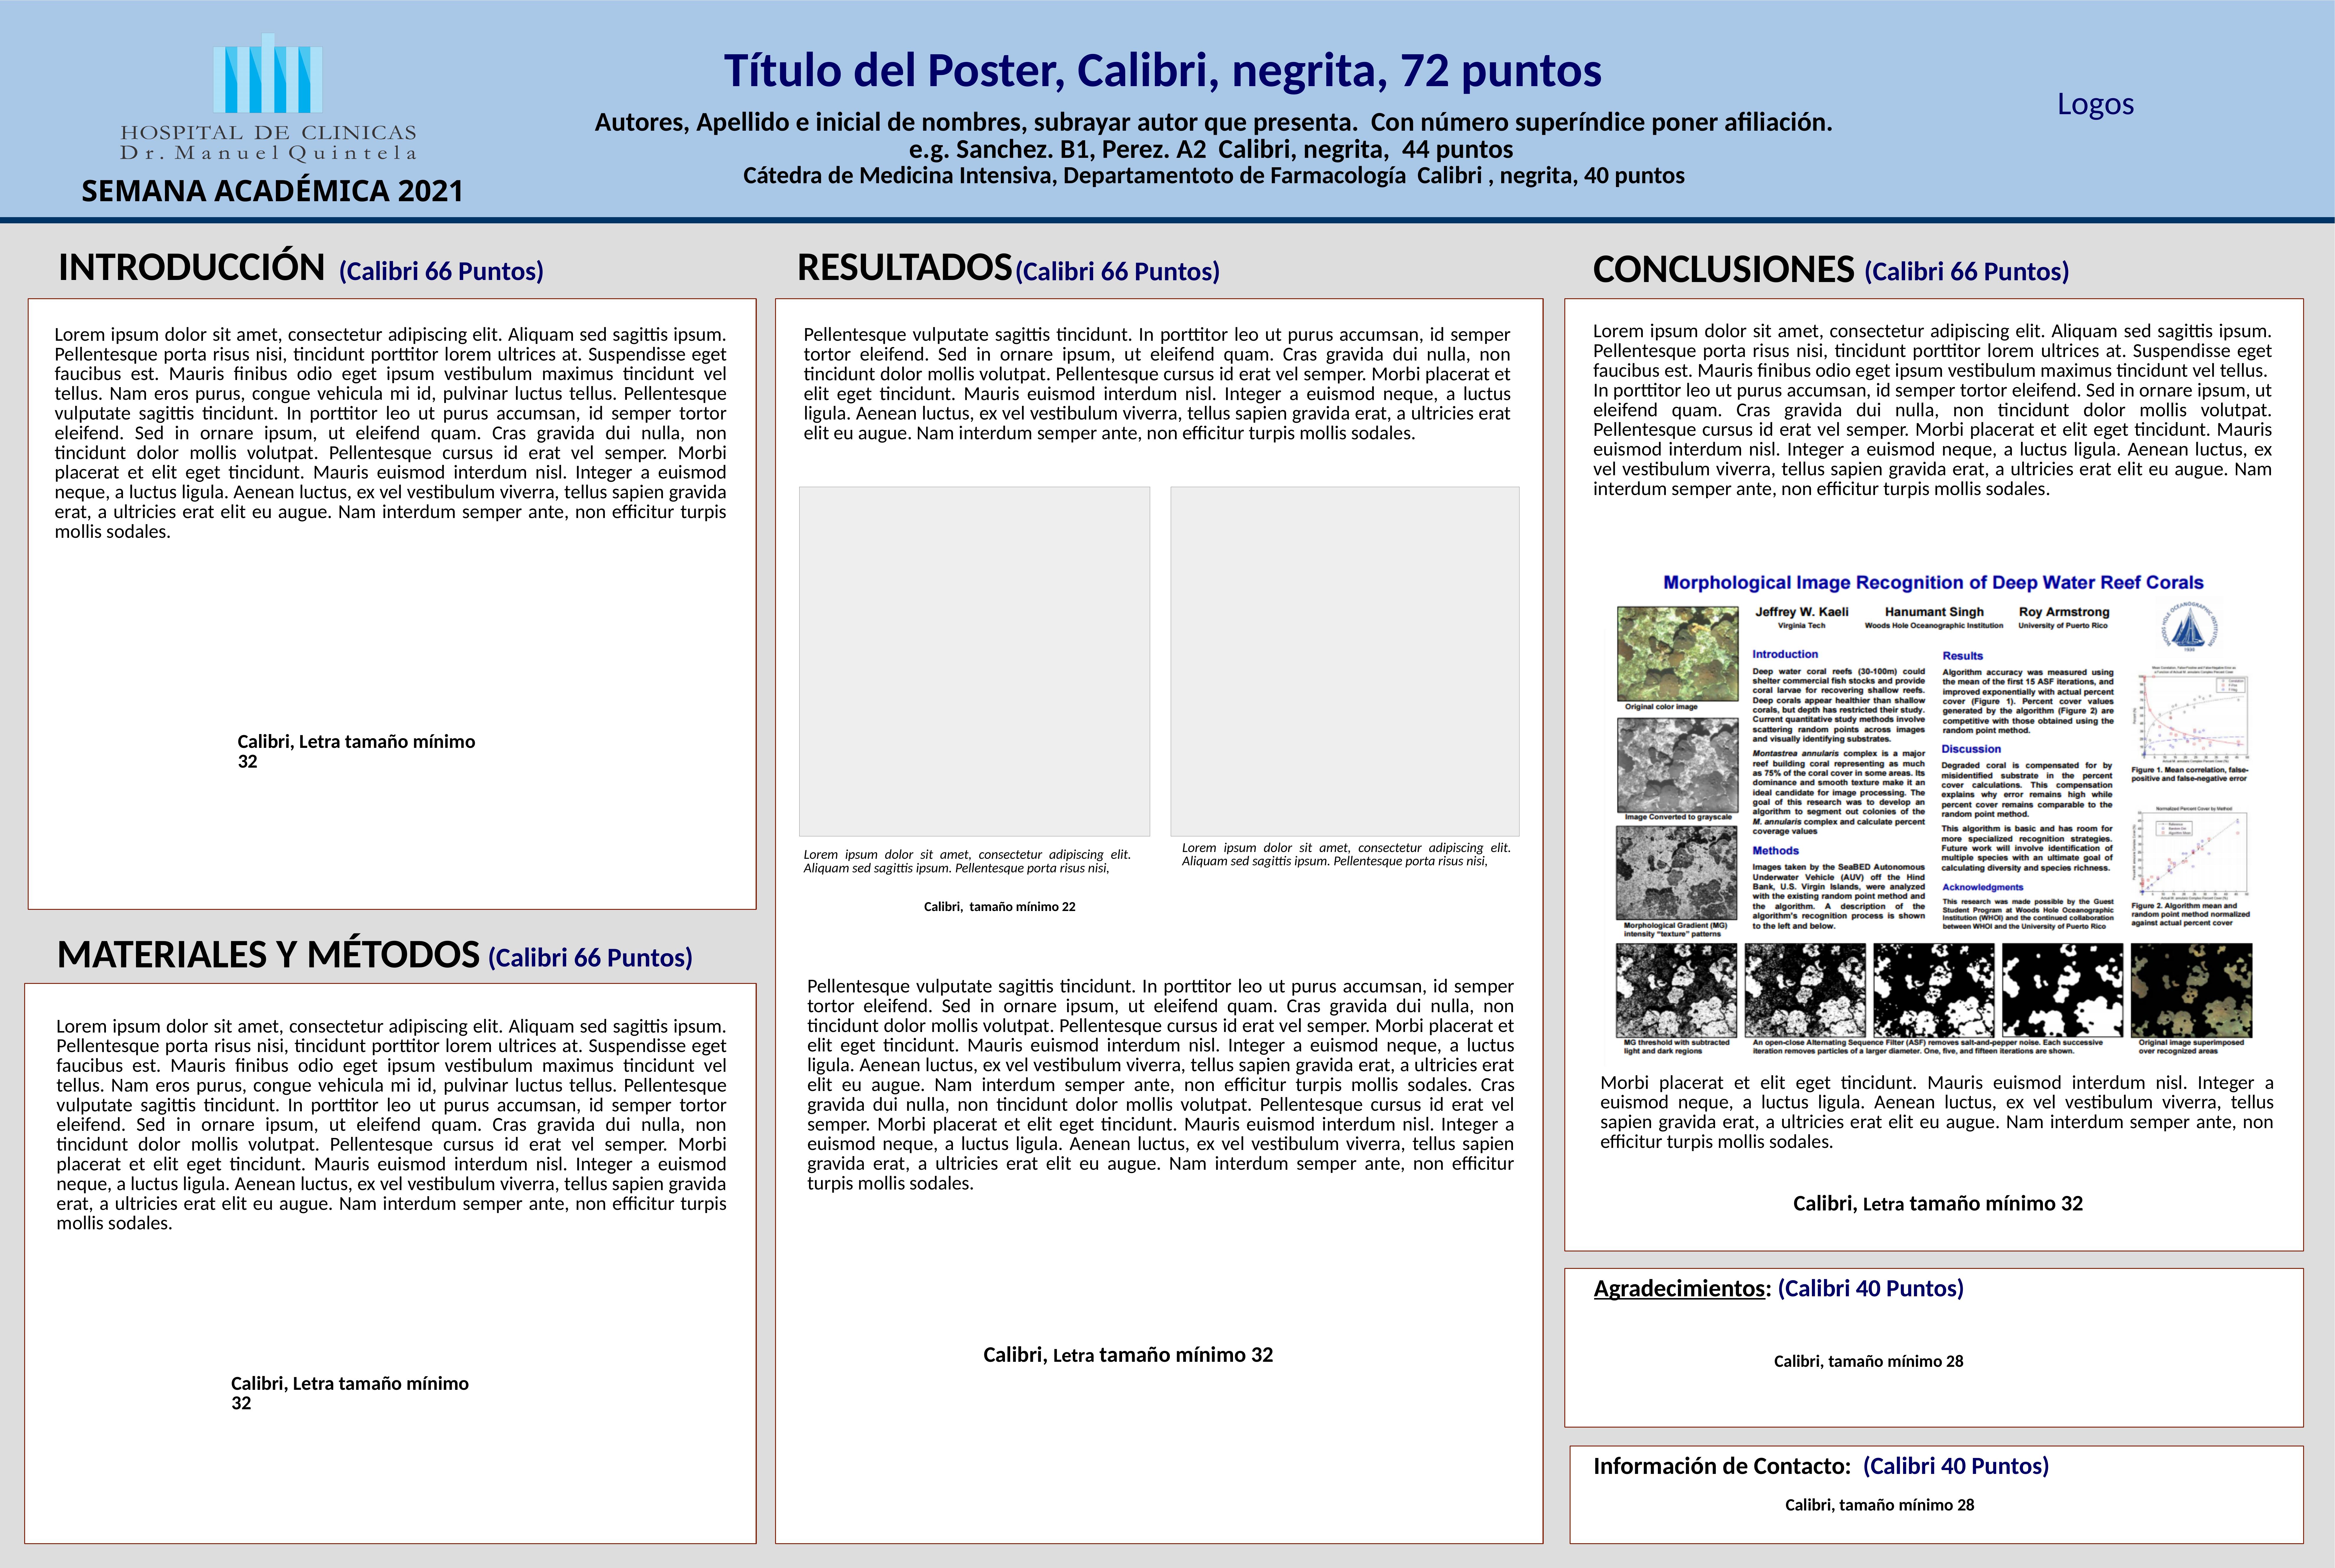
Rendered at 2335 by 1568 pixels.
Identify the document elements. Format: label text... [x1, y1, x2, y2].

text_box Lorem ipsum dolor sit amet, consectetur adipiscing elit. Aliquam sed sagittis ipsum. Pellentesque porta risus nisi, tincidunt porttitor lorem ultrices at. Suspendisse eget faucibus est. Mauris finibus odio eget ipsum vestibulum maximus tincidunt vel tellus. Nam eros purus, congue vehicula mi id, pulvinar luctus tellus. Pellentesque vulputate sagittis tincidunt. In porttitor leo ut purus accumsan, id semper tortor eleifend. Sed in ornare ipsum, ut eleifend quam. Cras gravida dui nulla, non tincidunt dolor mollis volutpat. Pellentesque cursus id erat vel semper. Morbi placerat et elit eget tincidunt. Mauris euismod interdum nisl. Integer a euismod neque, a luctus ligula. Aenean luctus, ex vel vestibulum viverra, tellus sapien gravida erat, a ultricies erat elit eu augue. Nam interdum semper ante, non efficitur turpis mollis sodales. [50, 324, 732, 620]
text_box CONCLUSIONES [1589, 249, 1864, 305]
text_box Lorem ipsum dolor sit amet, consectetur adipiscing elit. Aliquam sed sagittis ipsum. Pellentesque porta risus nisi, [1178, 840, 1516, 878]
text_box [775, 299, 1543, 1544]
text_box INTRODUCCIÓN [54, 247, 335, 303]
text_box Agradecimientos: (Calibri 40 Puntos) [1590, 1276, 1969, 1317]
picture [1589, 561, 2279, 1066]
text_box Logos [1983, 87, 2210, 143]
text_box Calibri, tamaño mínimo 28 [1781, 1495, 1979, 1521]
text_box Lorem ipsum dolor sit amet, consectetur adipiscing elit. Aliquam sed sagittis ipsum. Pellentesque porta risus nisi, tincidunt porttitor lorem ultrices at. Suspendisse eget faucibus est. Mauris finibus odio eget ipsum vestibulum maximus tincidunt vel tellus. In porttitor leo ut purus accumsan, id semper tortor eleifend. Sed in ornare ipsum, ut eleifend quam. Cras gravida dui nulla, non tincidunt dolor mollis volutpat. Pellentesque cursus id erat vel semper. Morbi placerat et elit eget tincidunt. Mauris euismod interdum nisl. Integer a euismod neque, a luctus ligula. Aenean luctus, ex vel vestibulum viverra, tellus sapien gravida erat, a ultricies erat elit eu augue. Nam interdum semper ante, non efficitur turpis mollis sodales. [1589, 320, 2277, 561]
text_box Autores, Apellido e inicial de nombres, subrayar autor que presenta. Con número superíndice poner afiliación. e.g. Sanchez. B1, Perez. A2 Calibri, negrita, 44 puntos Cátedra de Medicina Intensiva, Departamentoto de Farmacología Calibri , negrita, 40 puntos [591, 108, 1839, 220]
text_box Información de Contacto: (Calibri 40 Puntos) [1589, 1453, 2054, 1495]
text_box Pellentesque vulputate sagittis tincidunt. In porttitor leo ut purus accumsan, id semper tortor eleifend. Sed in ornare ipsum, ut eleifend quam. Cras gravida dui nulla, non tincidunt dolor mollis volutpat. Pellentesque cursus id erat vel semper. Morbi placerat et elit eget tincidunt. Mauris euismod interdum nisl. Integer a euismod neque, a luctus ligula. Aenean luctus, ex vel vestibulum viverra, tellus sapien gravida erat, a ultricies erat elit eu augue. Nam interdum semper ante, non efficitur turpis mollis sodales. [799, 324, 1516, 481]
picture [80, 17, 453, 168]
text_box [1570, 1446, 2304, 1544]
text_box (Calibri 66 Puntos) [334, 258, 559, 295]
text_box Calibri, Letra tamaño mínimo 32 [227, 1373, 498, 1401]
text_box Pellentesque vulputate sagittis tincidunt. In porttitor leo ut purus accumsan, id semper tortor eleifend. Sed in ornare ipsum, ut eleifend quam. Cras gravida dui nulla, non tincidunt dolor mollis volutpat. Pellentesque cursus id erat vel semper. Morbi placerat et elit eget tincidunt. Mauris euismod interdum nisl. Integer a euismod neque, a luctus ligula. Aenean luctus, ex vel vestibulum viverra, tellus sapien gravida erat, a ultricies erat elit eu augue. Nam interdum semper ante, non efficitur turpis mollis sodales. Cras gravida dui nulla, non tincidunt dolor mollis volutpat. Pellentesque cursus id erat vel semper. Morbi placerat et elit eget tincidunt. Mauris euismod interdum nisl. Integer a euismod neque, a luctus ligula. Aenean luctus, ex vel vestibulum viverra, tellus sapien gravida erat, a ultricies erat elit eu augue. Nam interdum semper ante, non efficitur turpis mollis sodales. [803, 976, 1519, 1245]
text_box [1565, 299, 2304, 1251]
text_box Calibri, tamaño mínimo 28 [1770, 1352, 2028, 1381]
text_box Morbi placerat et elit eget tincidunt. Mauris euismod interdum nisl. Integer a euismod neque, a luctus ligula. Aenean luctus, ex vel vestibulum viverra, tellus sapien gravida erat, a ultricies erat elit eu augue. Nam interdum semper ante, non efficitur turpis mollis sodales. [1596, 1072, 2279, 1173]
text_box (Calibri 66 Puntos) [1011, 258, 1235, 295]
text_box SEMANA ACADÉMICA 2021 [77, 168, 464, 206]
text_box Calibri, tamaño mínimo 22 [920, 899, 1084, 930]
text_box Lorem ipsum dolor sit amet, consectetur adipiscing elit. Aliquam sed sagittis ipsum. Pellentesque porta risus nisi, [799, 847, 1136, 885]
text_box (Calibri 66 Puntos) [1860, 258, 2084, 295]
text_box [28, 299, 756, 910]
text_box Calibri, Letra tamaño mínimo 32 [979, 1343, 1278, 1375]
text_box Calibri, Letra tamaño mínimo 32 [233, 731, 505, 760]
text_box RESULTADOS [793, 247, 1021, 303]
text_box Lorem ipsum dolor sit amet, consectetur adipiscing elit. Aliquam sed sagittis ipsum. Pellentesque porta risus nisi, tincidunt porttitor lorem ultrices at. Suspendisse eget faucibus est. Mauris finibus odio eget ipsum vestibulum maximus tincidunt vel tellus. Nam eros purus, congue vehicula mi id, pulvinar luctus tellus. Pellentesque vulputate sagittis tincidunt. In porttitor leo ut purus accumsan, id semper tortor eleifend. Sed in ornare ipsum, ut eleifend quam. Cras gravida dui nulla, non tincidunt dolor mollis volutpat. Pellentesque cursus id erat vel semper. Morbi placerat et elit eget tincidunt. Mauris euismod interdum nisl. Integer a euismod neque, a luctus ligula. Aenean luctus, ex vel vestibulum viverra, tellus sapien gravida erat, a ultricies erat elit eu augue. Nam interdum semper ante, non efficitur turpis mollis sodales. [52, 1015, 732, 1312]
text_box MATERIALES Y MÉTODOS [52, 935, 492, 990]
text_box (Calibri 66 Puntos) [483, 944, 708, 982]
text_box [0, 0, 2335, 220]
text_box [24, 983, 756, 1544]
text_box [1565, 1268, 2304, 1427]
text_box Título del Poster, Calibri, negrita, 72 puntos [700, 47, 1627, 126]
text_box Calibri, Letra tamaño mínimo 32 [1789, 1192, 2088, 1223]
